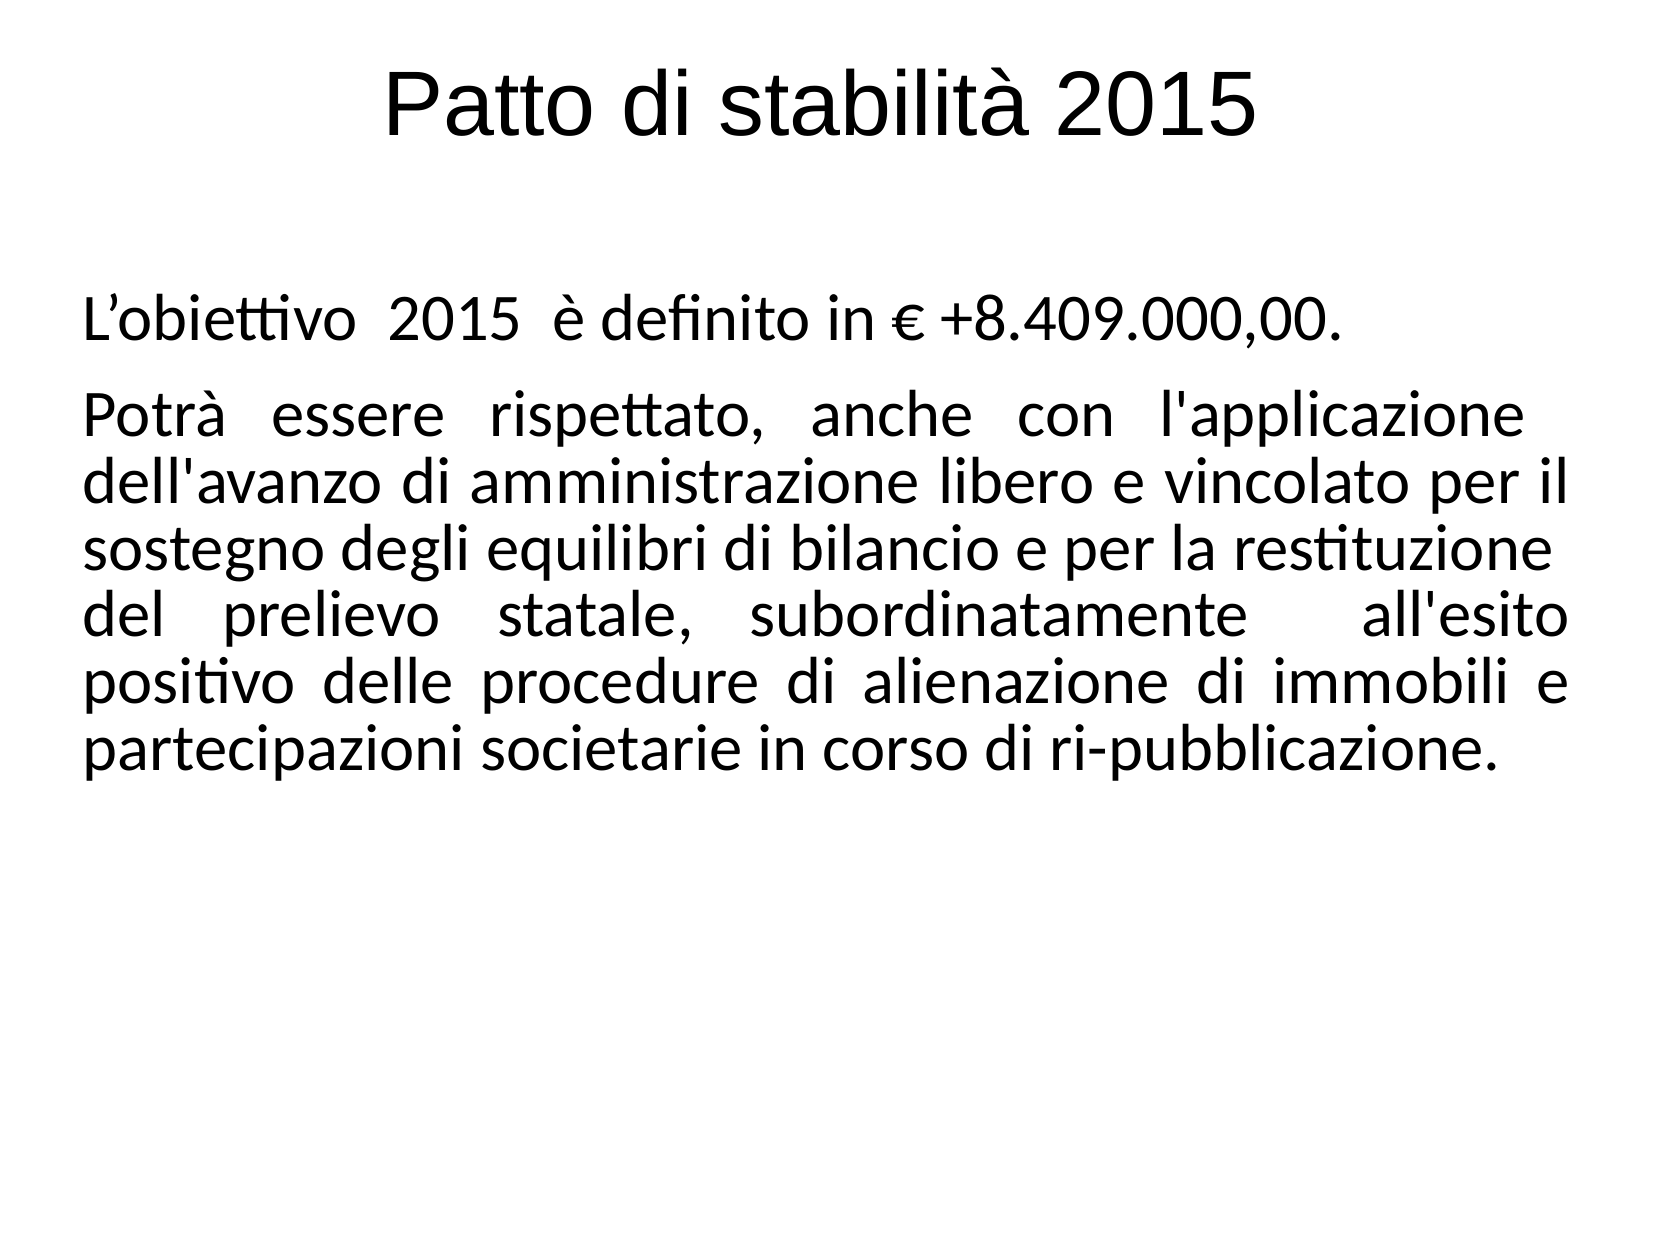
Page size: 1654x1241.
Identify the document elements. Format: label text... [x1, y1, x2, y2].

list L’obiettivo 2015 è definito in € +8.409.000,00. Potrà essere rispettato, anche con l'applicazione dell'avanzo di amministrazione libero e vincolato per il sostegno degli equilibri di bilancio e per la restituzione del prelievo statale, subordinatamente all'esito positivo delle procedure di alienazione di immobili e partecipazioni societarie in corso di ri-pubblicazione. [82, 290, 1571, 1046]
title Patto di stabilità 2015 [76, 0, 1565, 208]
